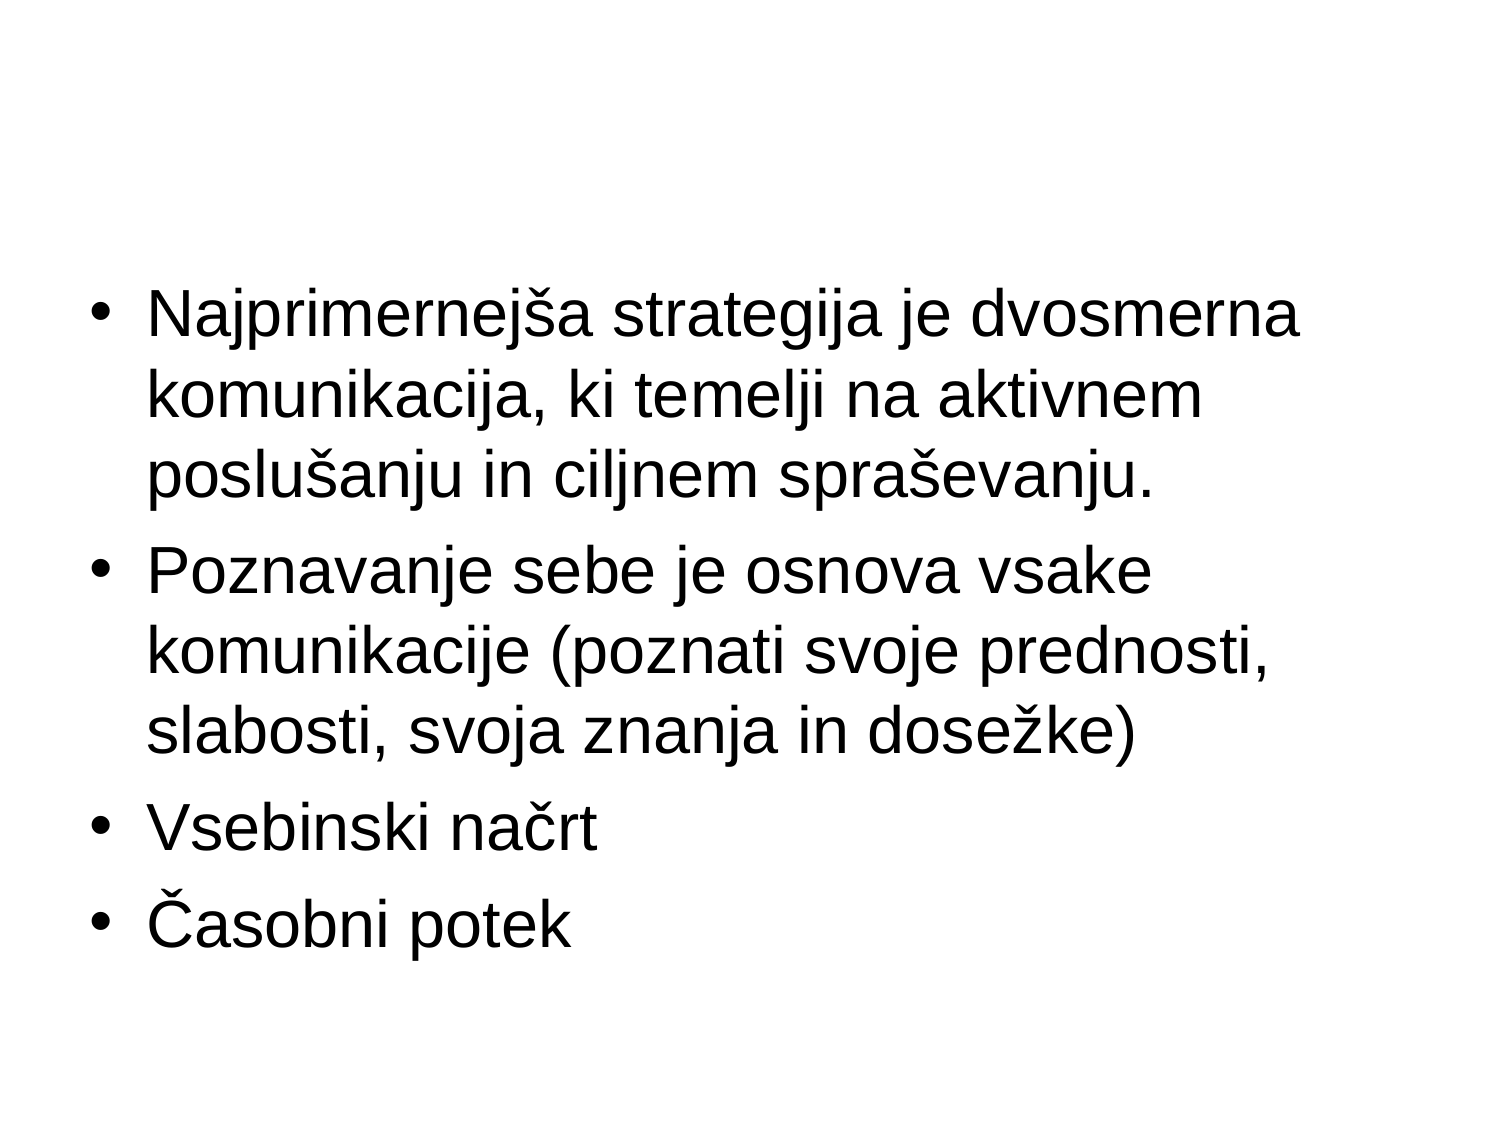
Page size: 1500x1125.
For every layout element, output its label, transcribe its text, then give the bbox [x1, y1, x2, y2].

list Najprimernejša strategija je dvosmerna komunikacija, ki temelji na aktivnem poslušanju in ciljnem spraševanju. Poznavanje sebe je osnova vsake komunikacije (poznati svoje prednosti, slabosti, svoja znanja in dosežke) Vsebinski načrt Časobni potek [75, 262, 1426, 1006]
